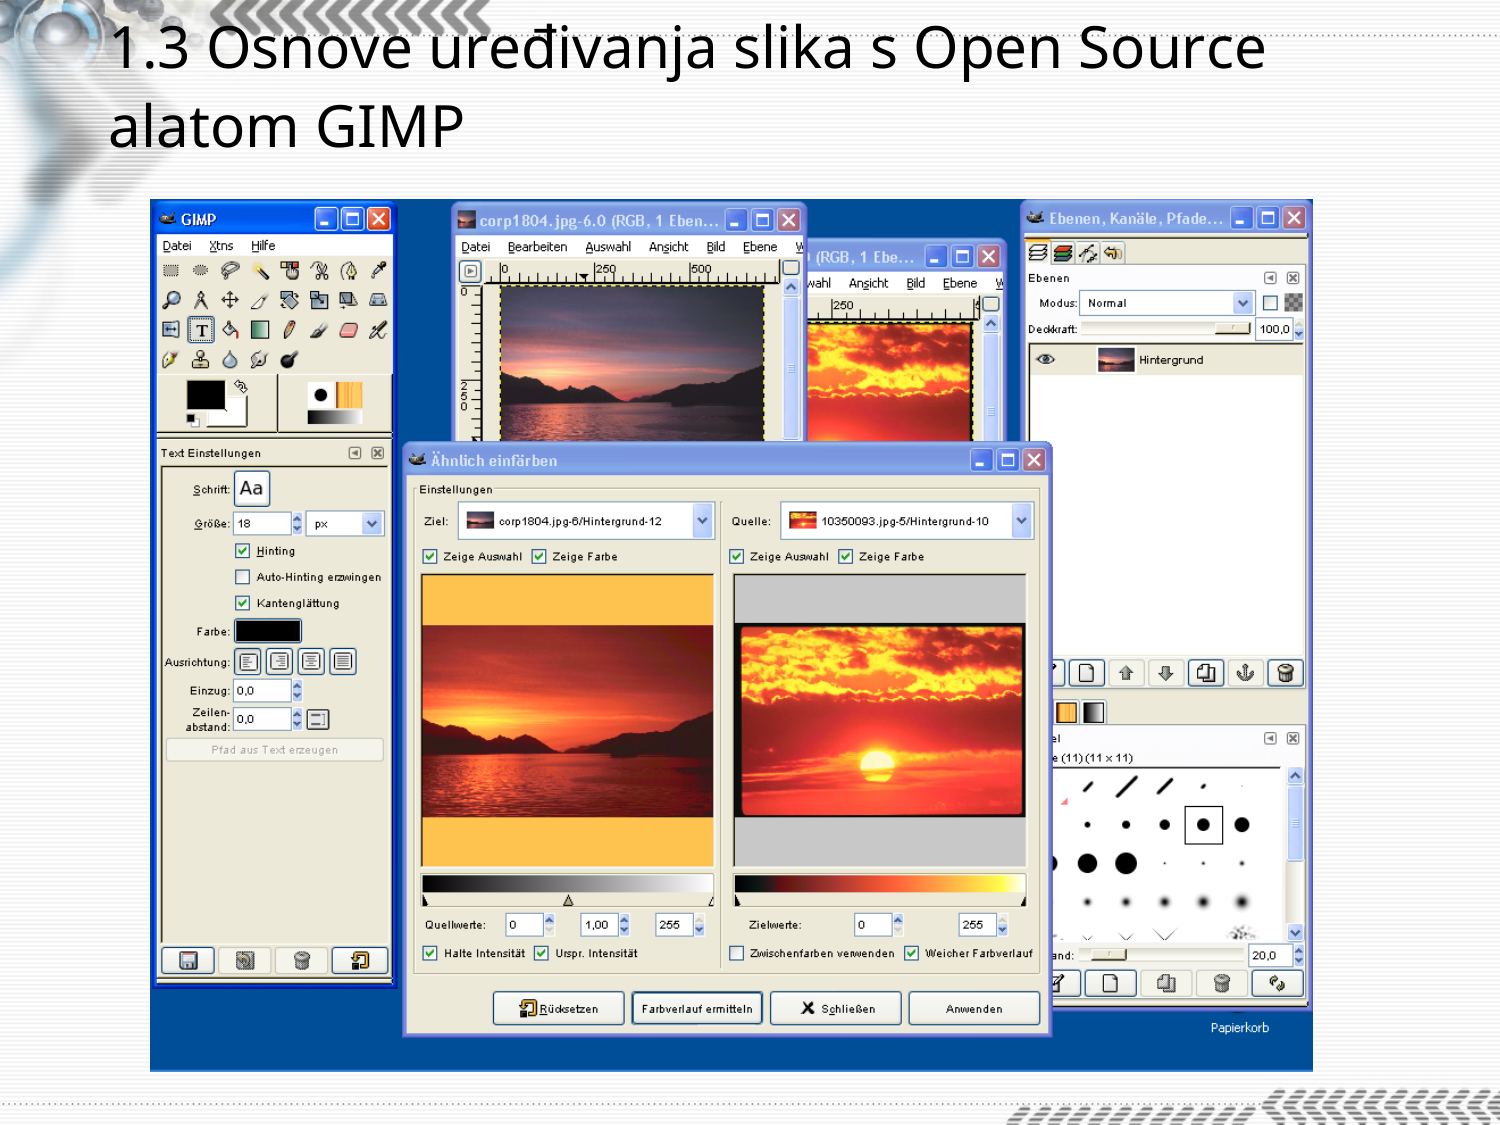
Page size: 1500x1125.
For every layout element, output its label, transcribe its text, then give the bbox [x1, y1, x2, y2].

title 1.3 Osnove uređivanja slika s Open Source alatom GIMP [94, 16, 1407, 173]
picture [0, 0, 1500, 1125]
